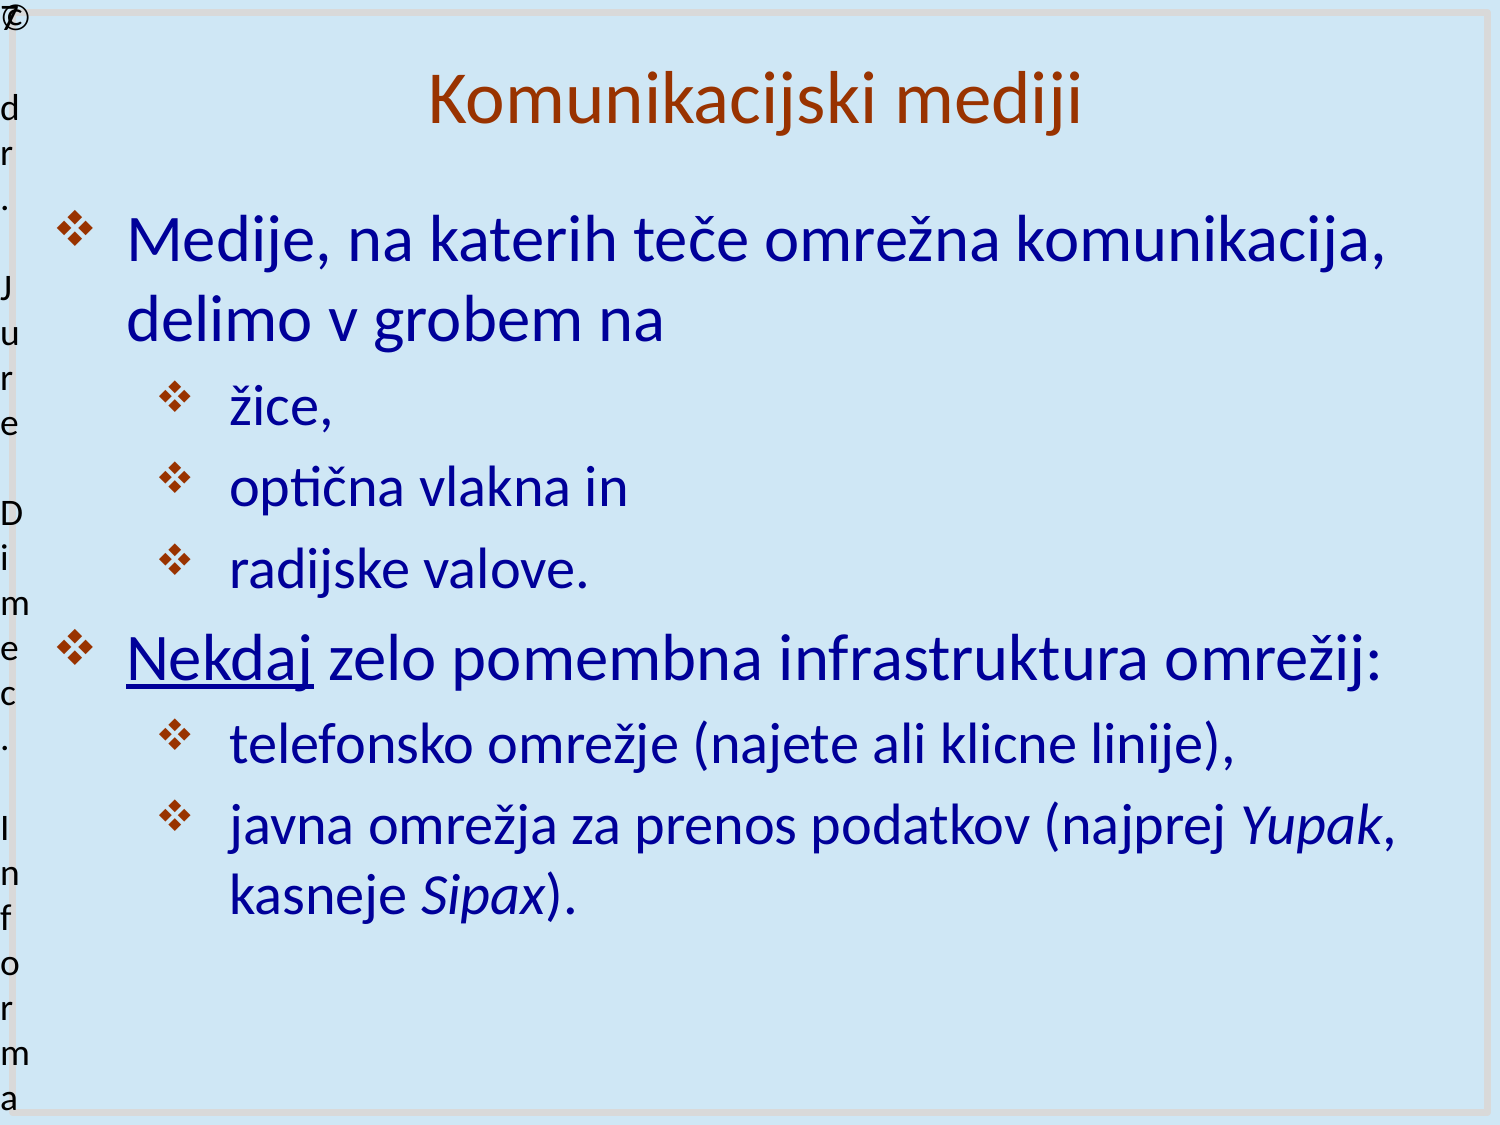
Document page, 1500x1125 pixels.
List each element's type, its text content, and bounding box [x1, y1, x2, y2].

title Komunikacijski mediji [37, 37, 1475, 150]
list Medije, na katerih teče omrežna komunikacija, delimo v grobem na žice, optična vlakna in radijske valove. Nekdaj zelo pomembna infrastruktura omrežij: telefonsko omrežje (najete ali klicne linije), javna omrežja za prenos podatkov (najprej Yupak, kasneje Sipax). [37, 187, 1475, 1050]
